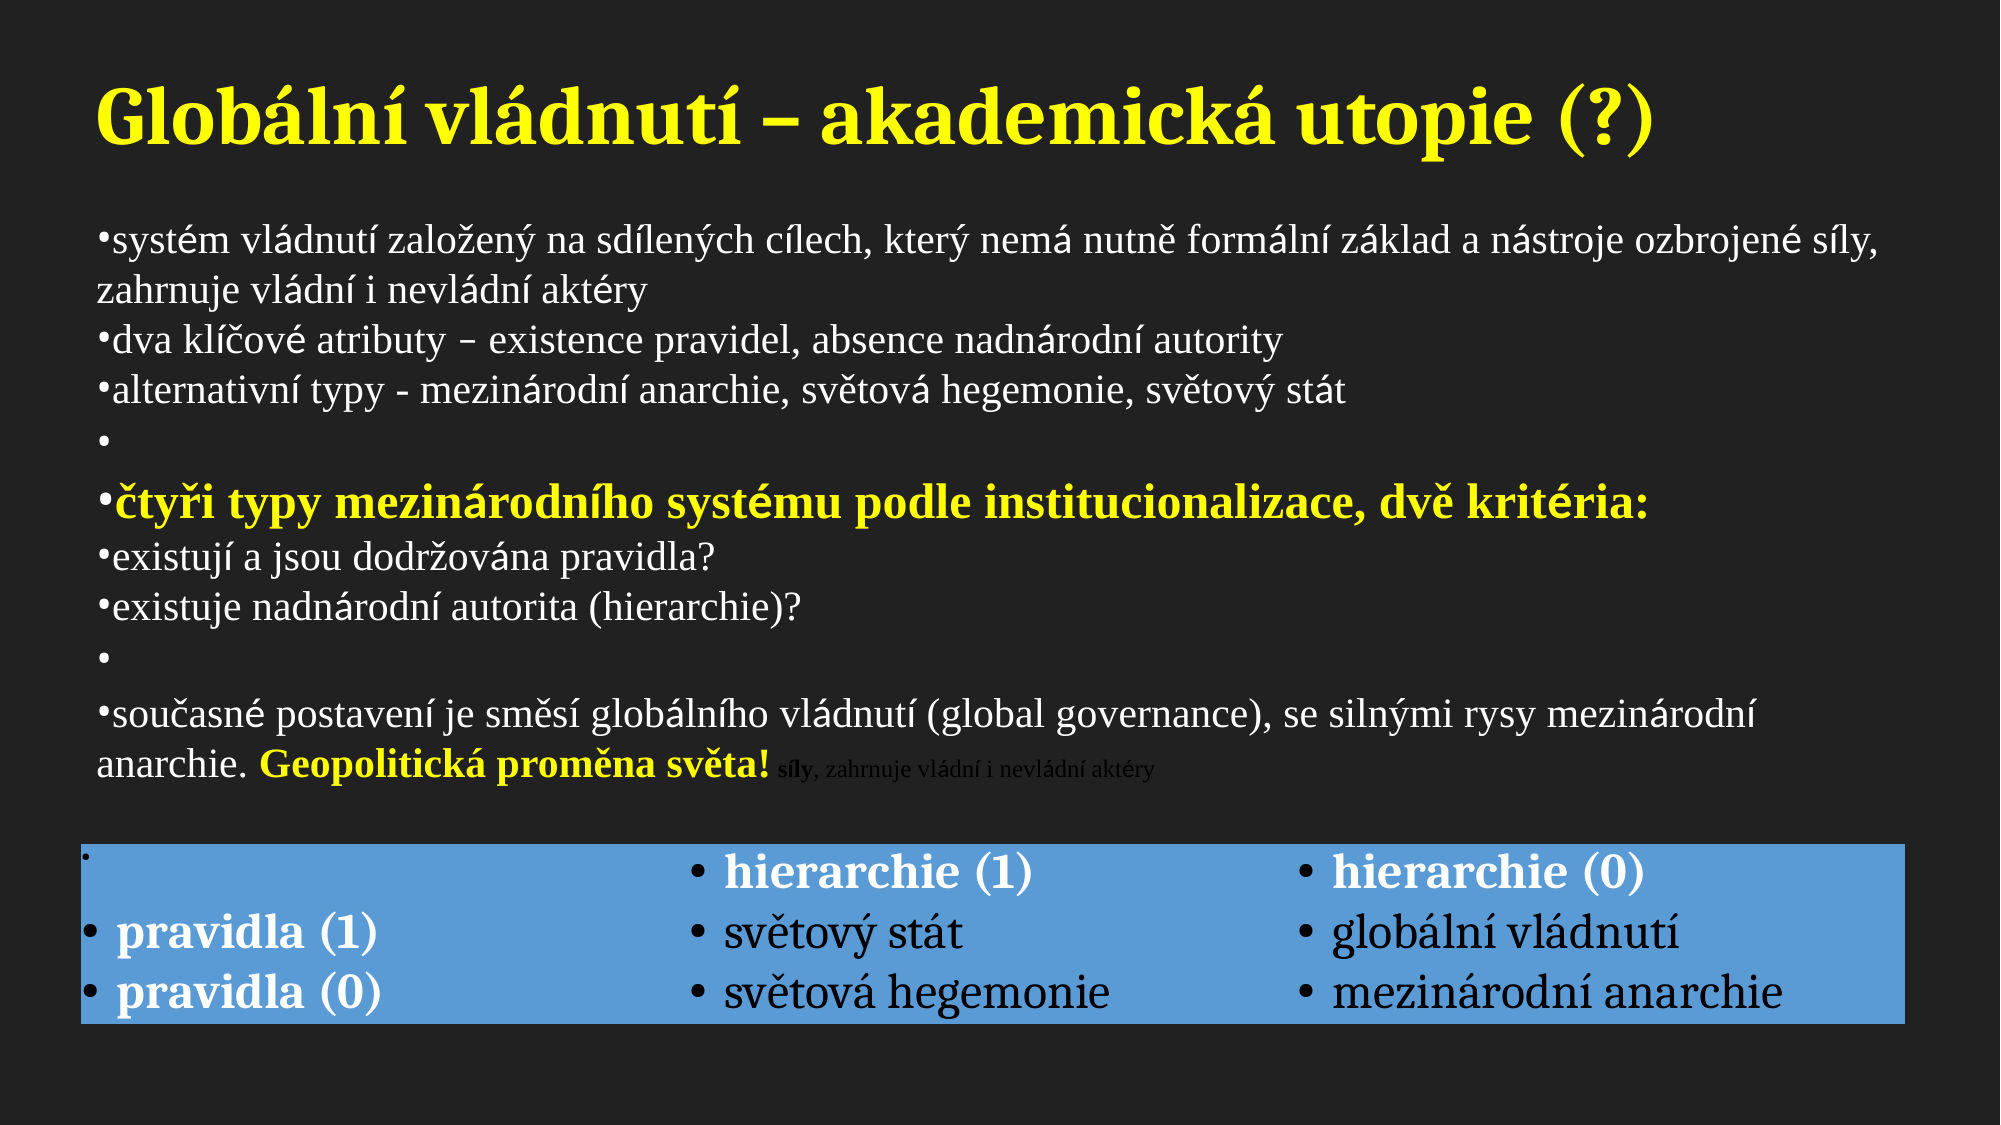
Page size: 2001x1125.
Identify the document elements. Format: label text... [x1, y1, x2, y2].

table_cell světový stát [689, 904, 1297, 964]
text_box Globální vládnutí – akademická utopie (?) systém vládnutí založený na sdílených cílech, který nemá nutně formální základ a nástroje ozbrojené síly, zahrnuje vládní i nevládní aktéry dva klíčové atributy – existence pravidel, absence nadnárodní autority alternativní typy - mezinárodní anarchie, světová hegemonie, světový stát čtyři typy mezinárodního systému podle institucionalizace, dvě kritéria: existují a jsou dodržována pravidla? existuje nadnárodní autorita (hierarchie)? současné postavení je směsí globálního vládnutí (global governance), se silnými rysy mezinárodní anarchie. Geopolitická proměna světa! síly, zahrnuje vládní i nevládní aktéry [81, 54, 1917, 793]
table_cell globální vládnutí [1297, 904, 1905, 964]
table_cell mezinárodní anarchie [1297, 964, 1905, 1024]
table_cell pravidla (1) [81, 904, 689, 964]
table_header hierarchie (0) [1297, 844, 1905, 904]
table_cell světová hegemonie [689, 964, 1297, 1024]
table_header [81, 844, 689, 904]
table_cell pravidla (0) [81, 964, 689, 1024]
table_header hierarchie (1) [689, 844, 1297, 904]
